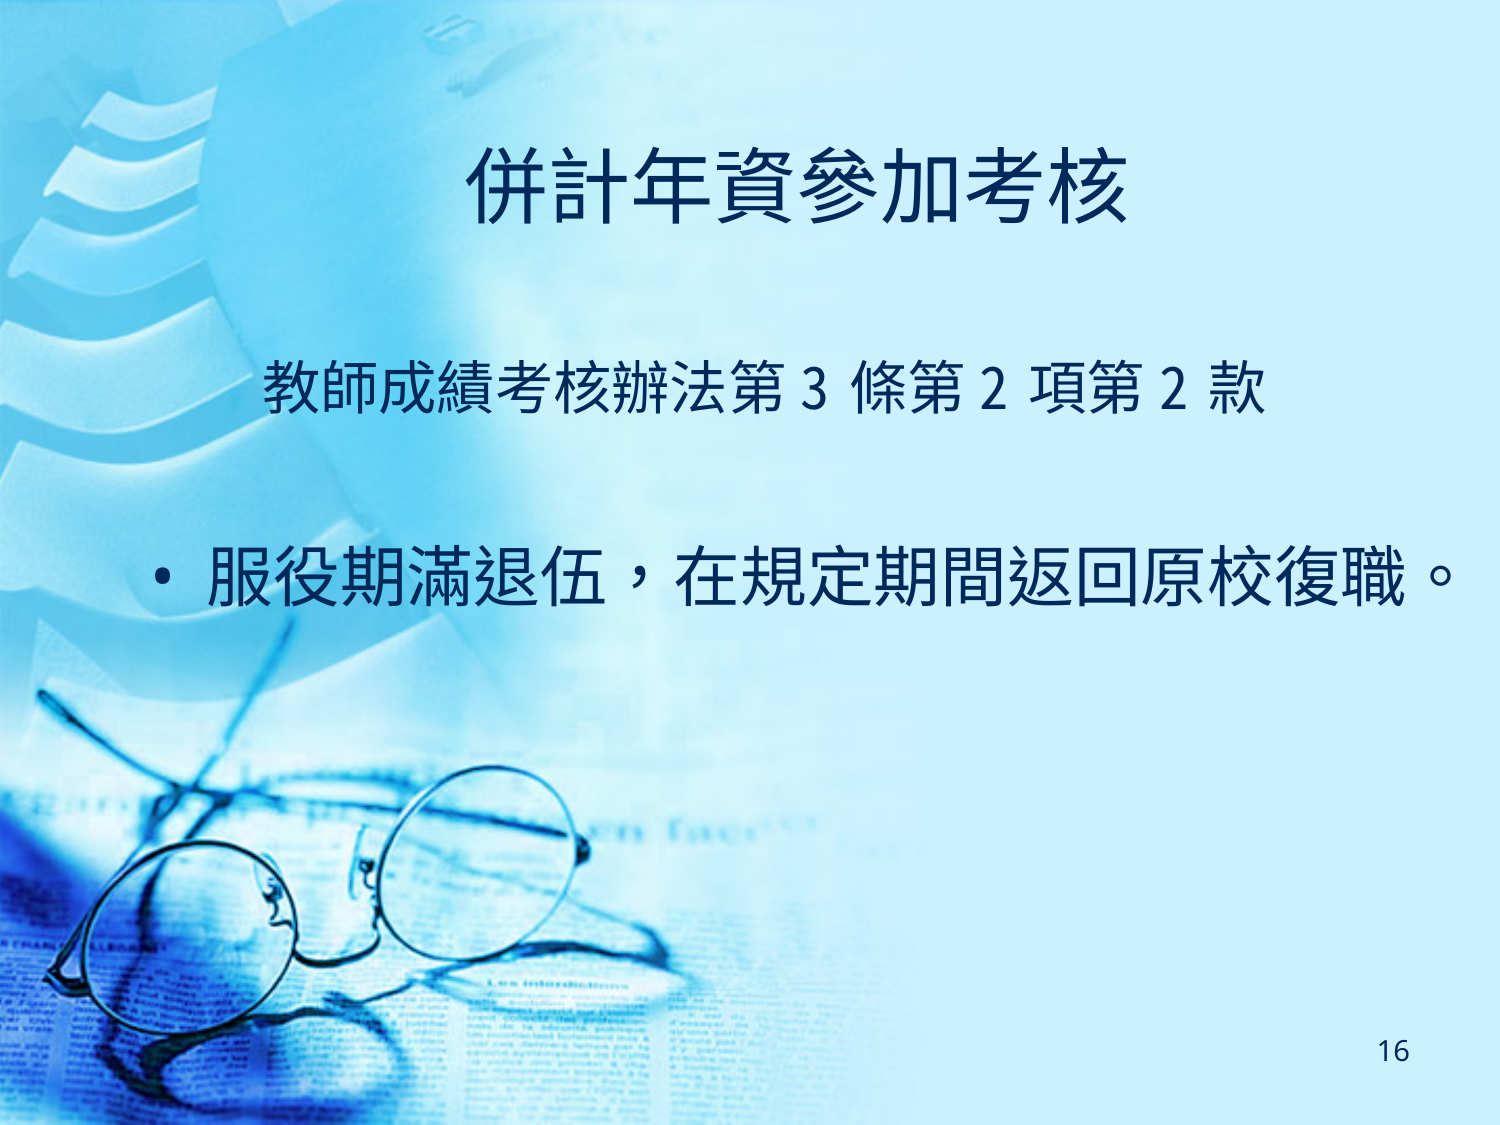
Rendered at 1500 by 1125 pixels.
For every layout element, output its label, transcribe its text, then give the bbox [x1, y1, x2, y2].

text_box 教師成績考核辦法第3條第2項第2款 [242, 278, 1307, 467]
picture [0, 0, 1500, 1125]
text_box 併計年資參加考核 [407, 90, 1187, 278]
list 服役期滿退伍，在規定期間返回原校復職。 [135, 527, 1500, 681]
